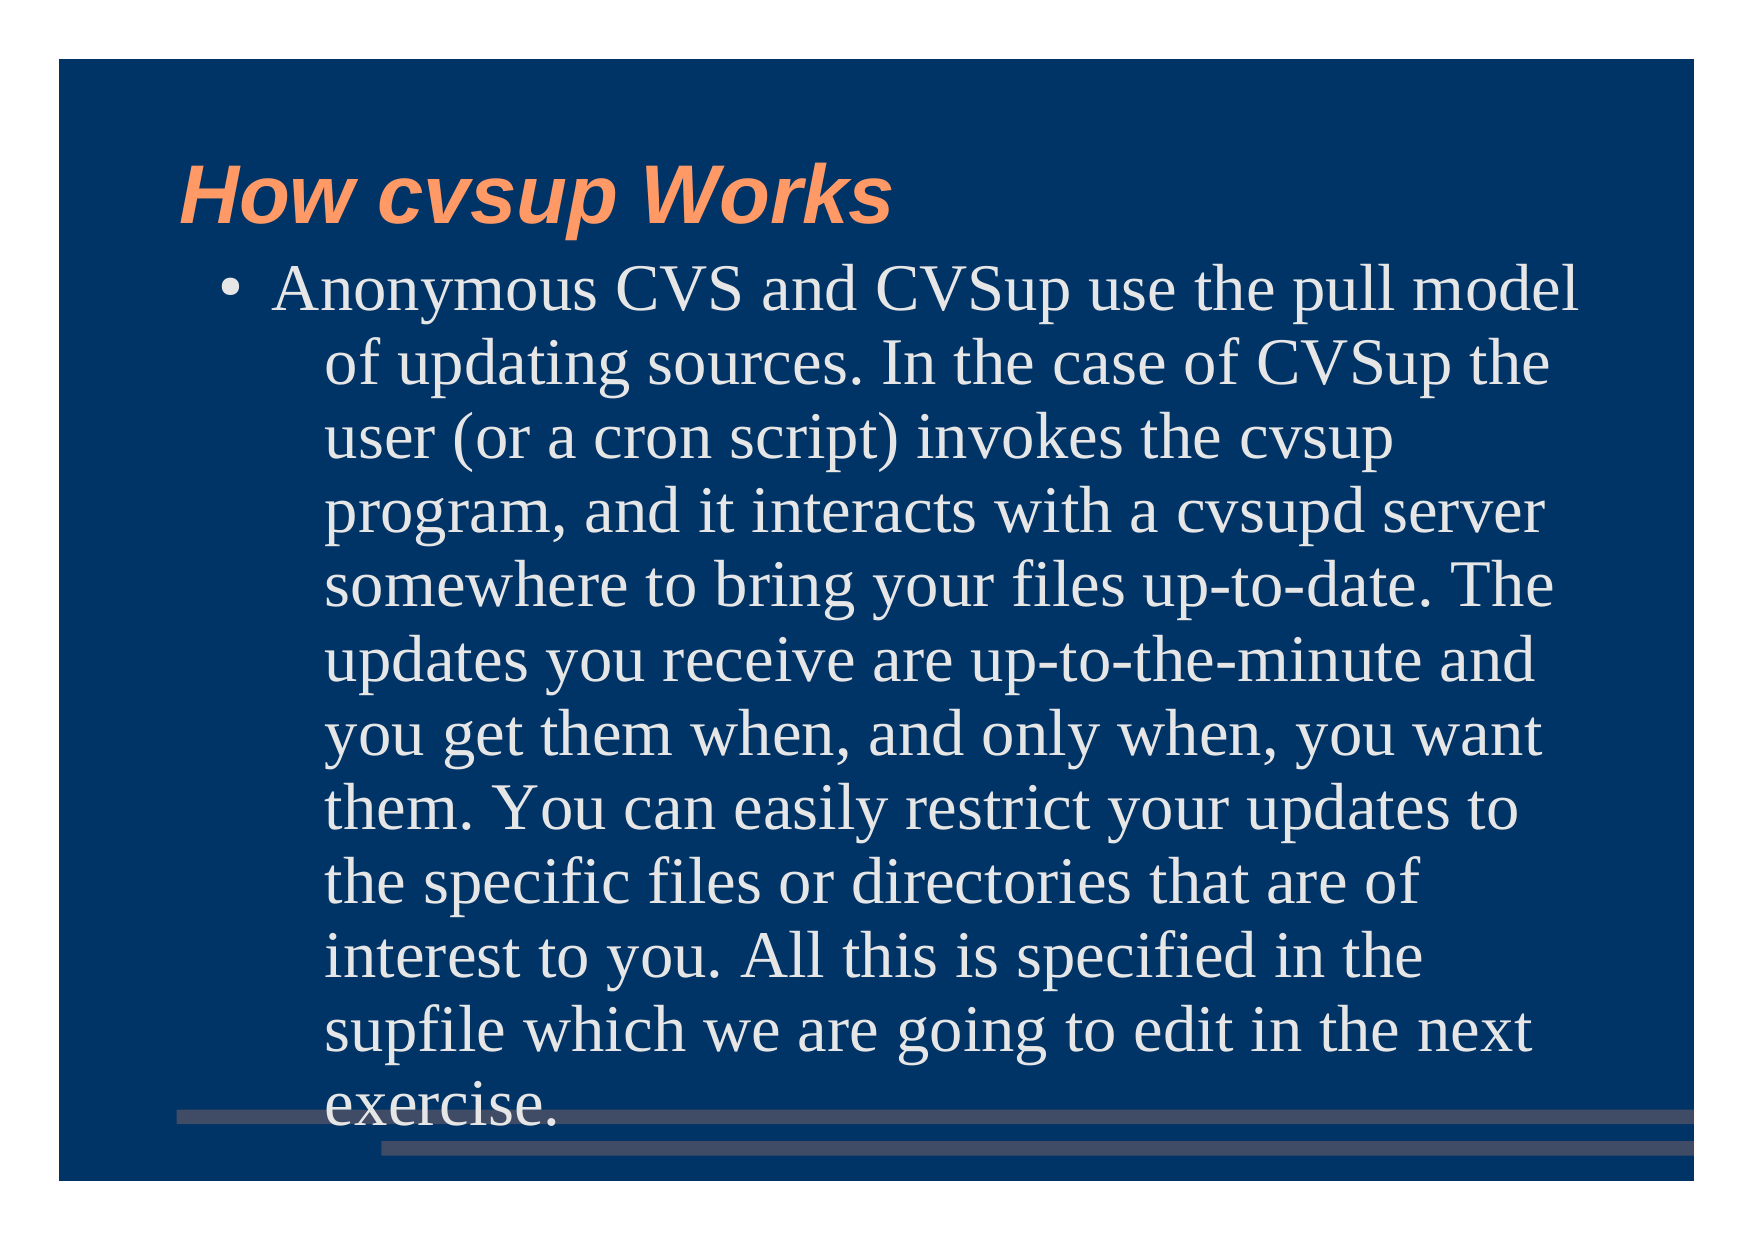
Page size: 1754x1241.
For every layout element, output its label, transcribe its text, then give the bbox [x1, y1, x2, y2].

title How cvsup Works [179, 100, 1576, 289]
list Anonymous CVS and CVSup use the pull model of updating sources. In the case of CVSup the user (or a cron script) invokes the cvsup program, and it interacts with a cvsupd server somewhere to bring your files up-to-date. The updates you receive are up-to-the-minute and you get them when, and only when, you want them. You can easily restrict your updates to the specific files or directories that are of interest to you. All this is specified in the supfile which we are going to edit in the next exercise. [183, 251, 1607, 1140]
